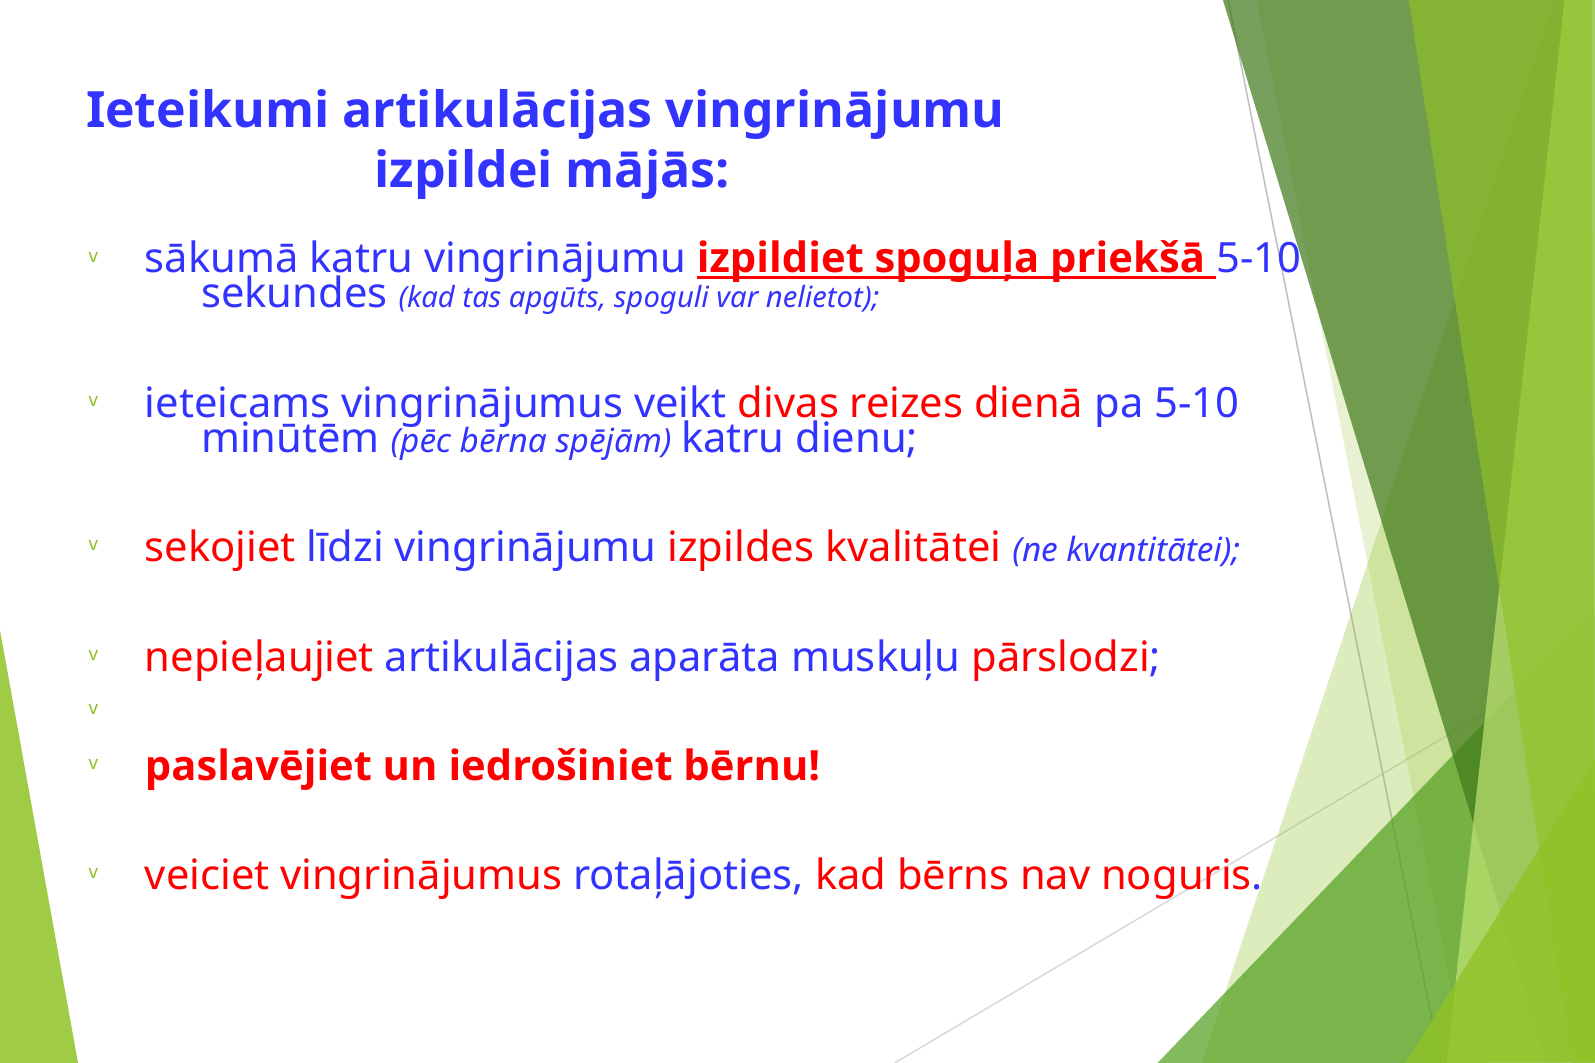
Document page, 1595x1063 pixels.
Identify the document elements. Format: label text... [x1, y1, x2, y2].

title Ieteikumi artikulācijas vingrinājumu izpildei mājās: [0, 69, 1153, 248]
subtitle sākumā katru vingrinājumu izpildiet spoguļa priekšā 5-10 sekundes (kad tas apgūts, spoguli var nelietot); ieteicams vingrinājumus veikt divas reizes dienā pa 5-10 minūtēm (pēc bērna spējām) katru dienu; sekojiet līdzi vingrinājumu izpildes kvalitātei (ne kvantitātei); nepieļaujiet artikulācijas aparāta muskuļu pārslodzi; paslavējiet un iedrošiniet bērnu! veiciet vingrinājumus rotaļājoties, kad bērns nav noguris. [38, 219, 1349, 922]
